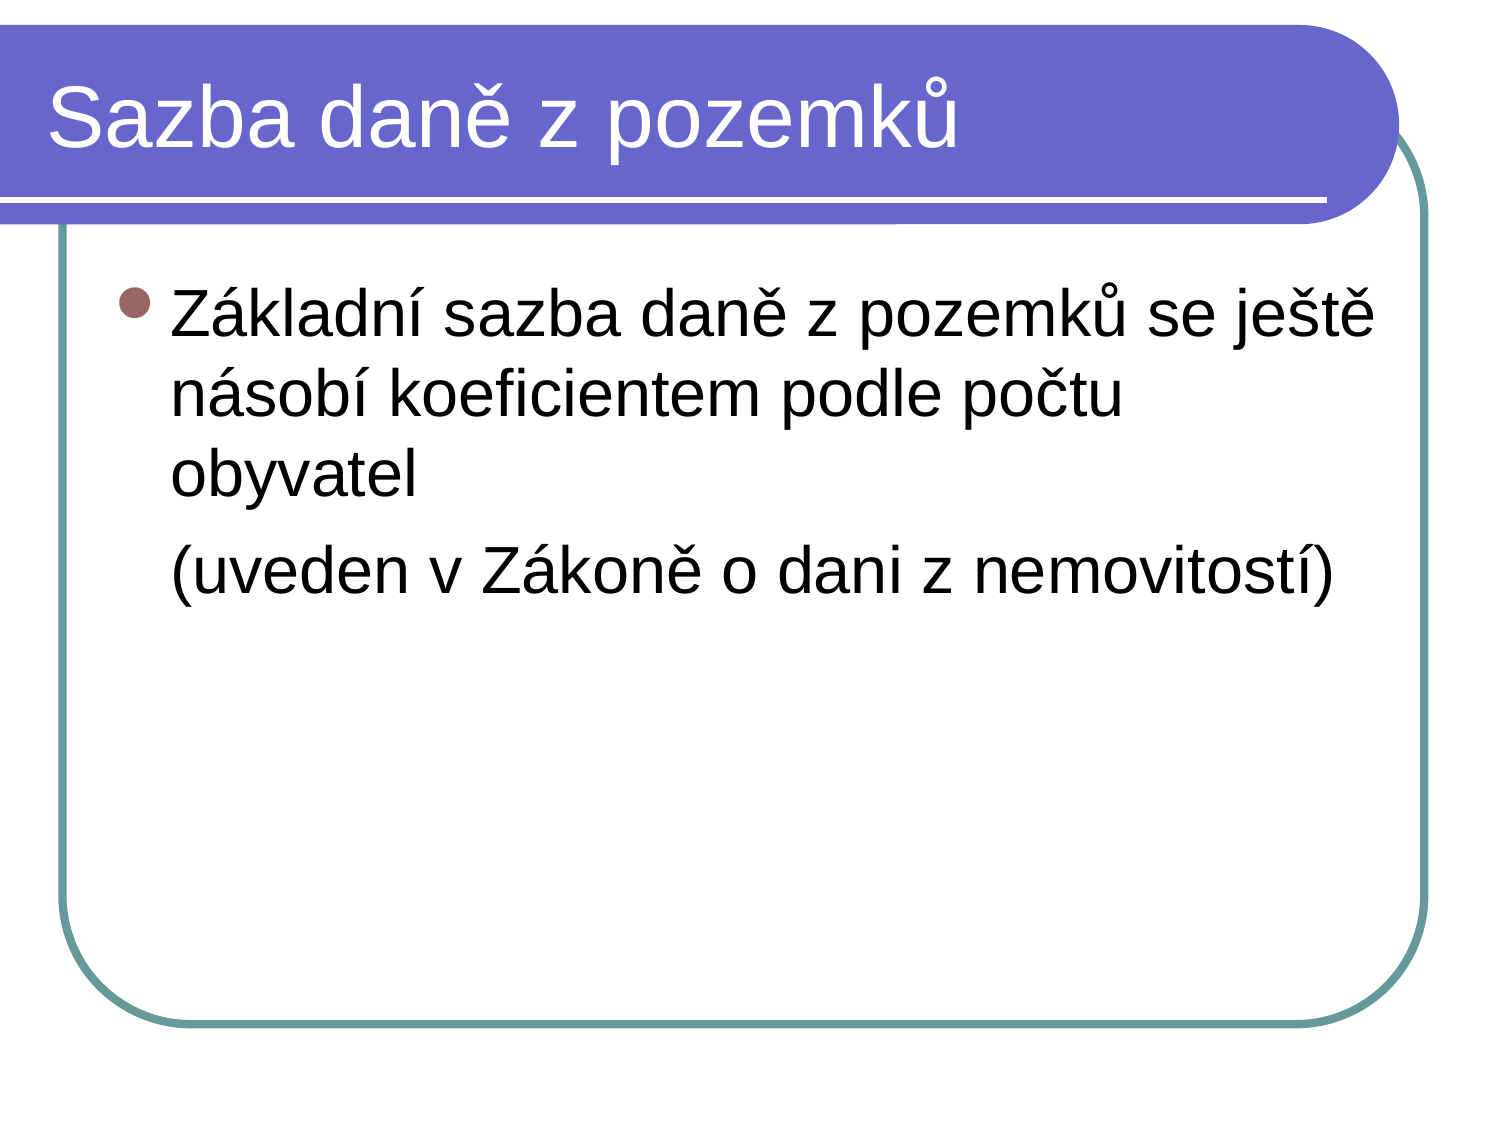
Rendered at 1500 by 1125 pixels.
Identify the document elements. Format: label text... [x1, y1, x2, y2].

title Sazba daně z pozemků [31, 37, 1347, 188]
list Základní sazba daně z pozemků se ještě násobí koeficientem podle počtu obyvatel (uveden v Zákoně o dani z nemovitostí) [99, 262, 1401, 988]
